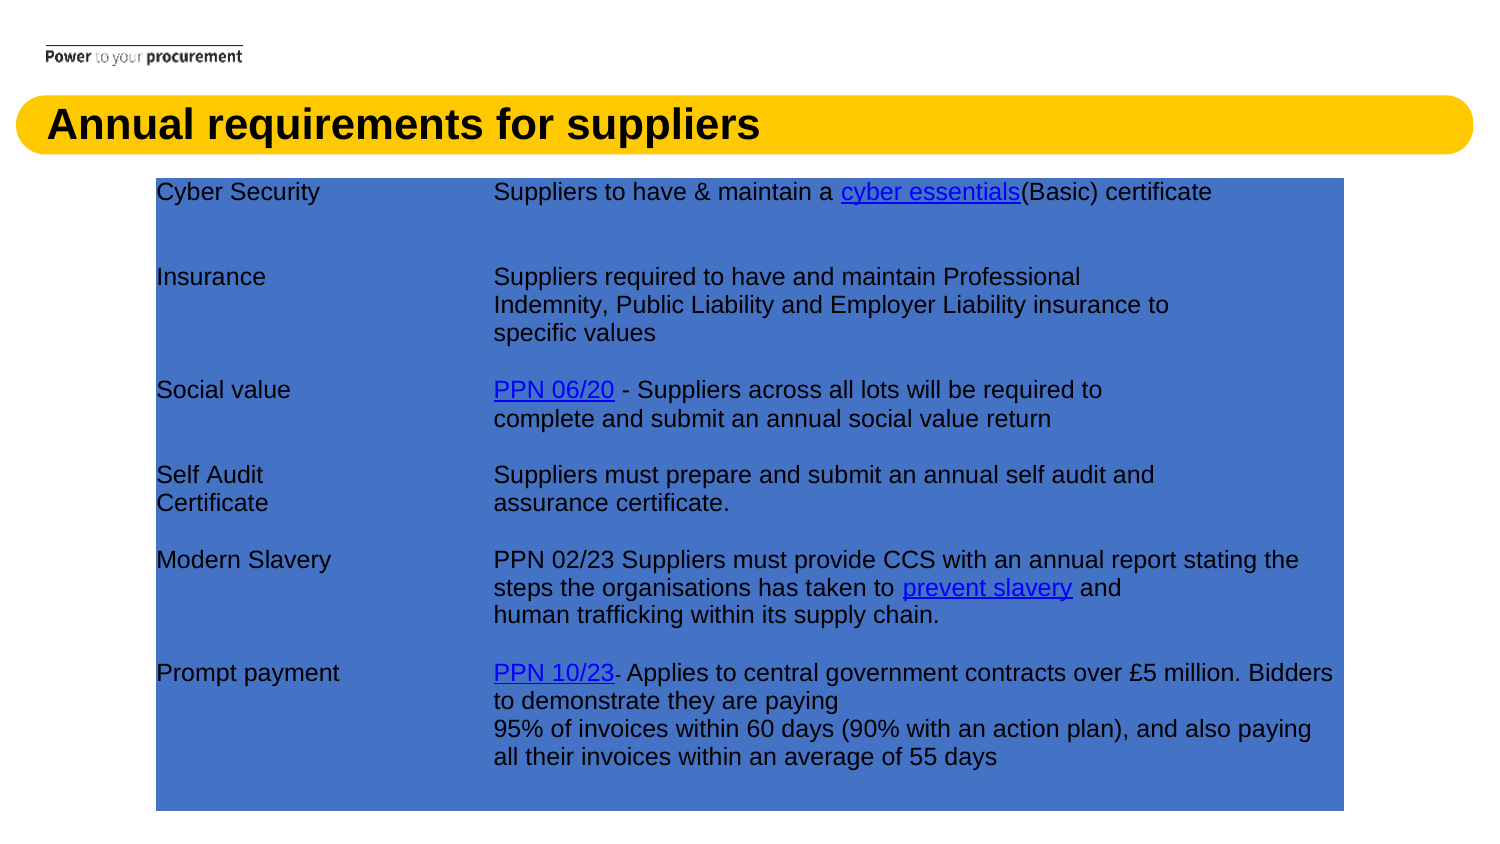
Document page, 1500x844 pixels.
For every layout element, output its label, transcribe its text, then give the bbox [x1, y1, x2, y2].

table_cell PPN 06/20 - Suppliers across all lots will be required to complete and submit an annual social value return [494, 376, 1344, 461]
table_cell Suppliers required to have and maintain Professional Indemnity, Public Liability and Employer Liability insurance to specific values [494, 263, 1344, 376]
table_cell Self Audit Certificate [156, 461, 494, 545]
table_cell Modern Slavery [156, 545, 494, 659]
title Annual requirements for suppliers [46, 95, 1226, 200]
table_cell Social value [156, 376, 494, 461]
table_cell PPN 02/23 Suppliers must provide CCS with an annual report stating the steps the organisations has taken to prevent slavery and human trafficking within its supply chain. [494, 545, 1344, 659]
table_header Cyber Security [156, 178, 494, 263]
table_cell Suppliers must prepare and submit an annual self audit and assurance certificate. [494, 461, 1344, 545]
table_cell Insurance [156, 263, 494, 376]
table_header Suppliers to have & maintain a cyber essentials (Basic) certificate [494, 178, 1344, 263]
table_cell Prompt payment [156, 659, 494, 811]
table_cell PPN 10/23 - Applies to central government contracts over £5 million. Bidders to demonstrate they are paying 95% of invoices within 60 days (90% with an action plan), and also paying all their invoices within an average of 55 days [494, 659, 1344, 811]
